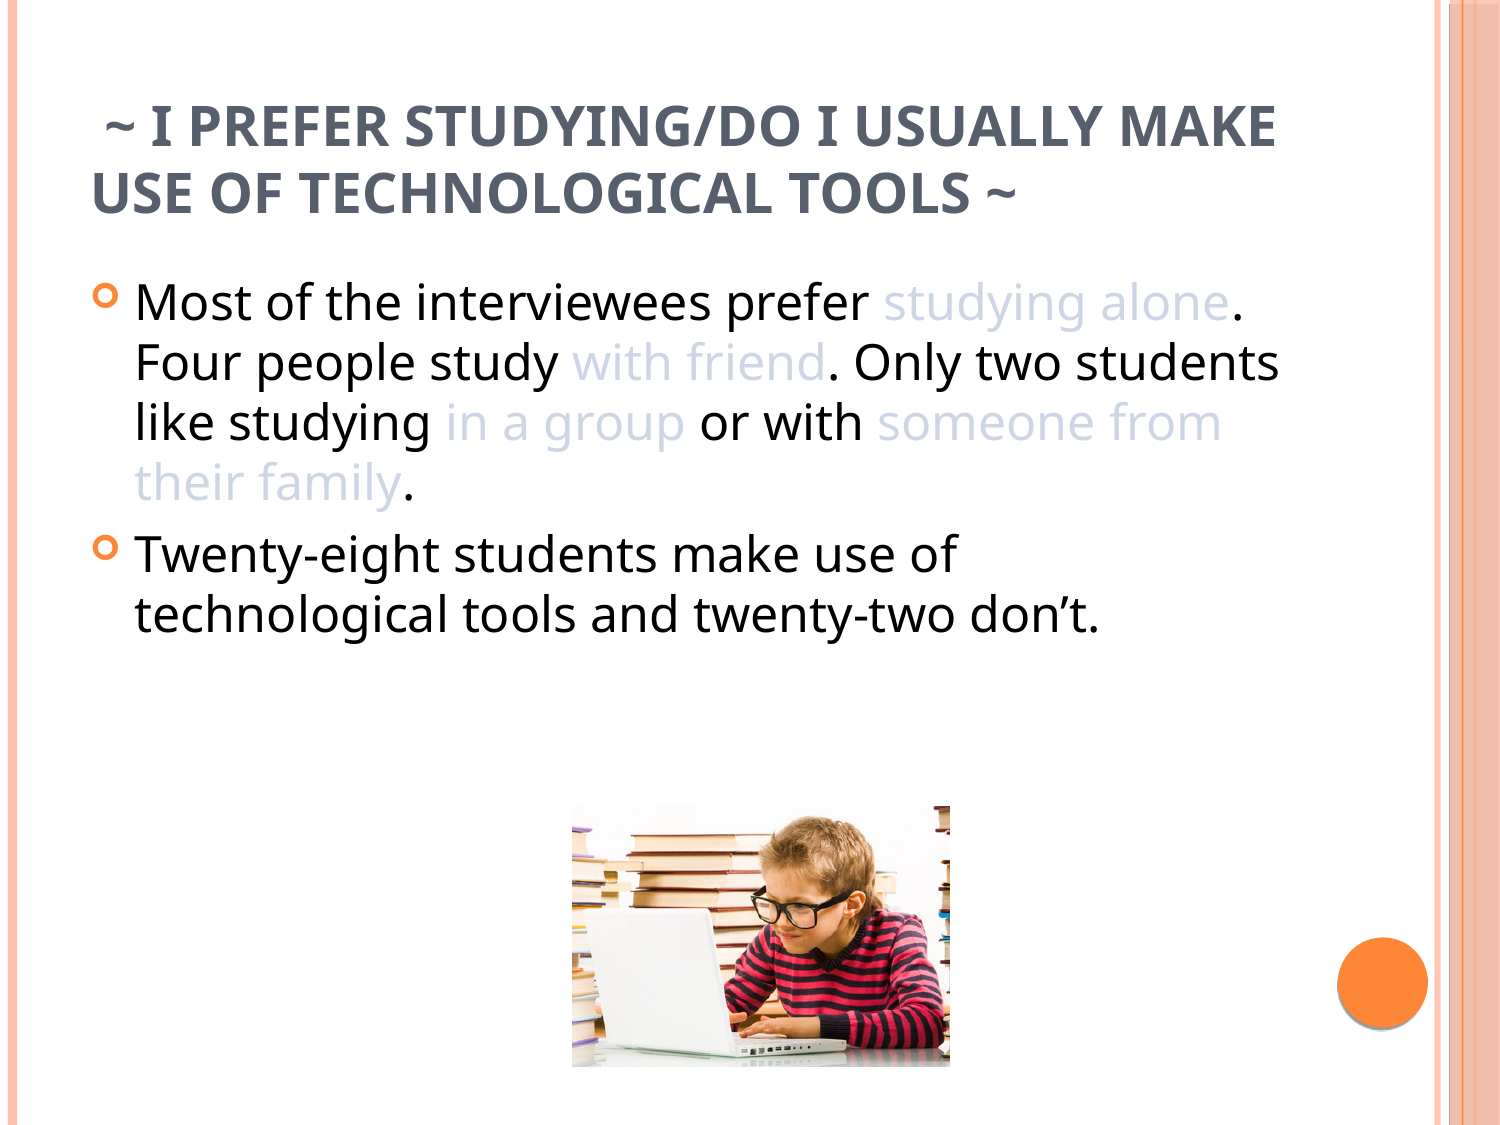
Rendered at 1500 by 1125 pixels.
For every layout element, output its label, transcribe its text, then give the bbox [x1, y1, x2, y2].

picture [572, 806, 950, 1067]
list Most of the interviewees prefer studying alone. Four people study with friend. Only two students like studying in a group or with someone from their family. Twenty-eight students make use of technological tools and twenty-two don’t. [75, 262, 1300, 1062]
title ~ I prefer studying/do I usually make use of technological tools ~ [75, 45, 1300, 233]
